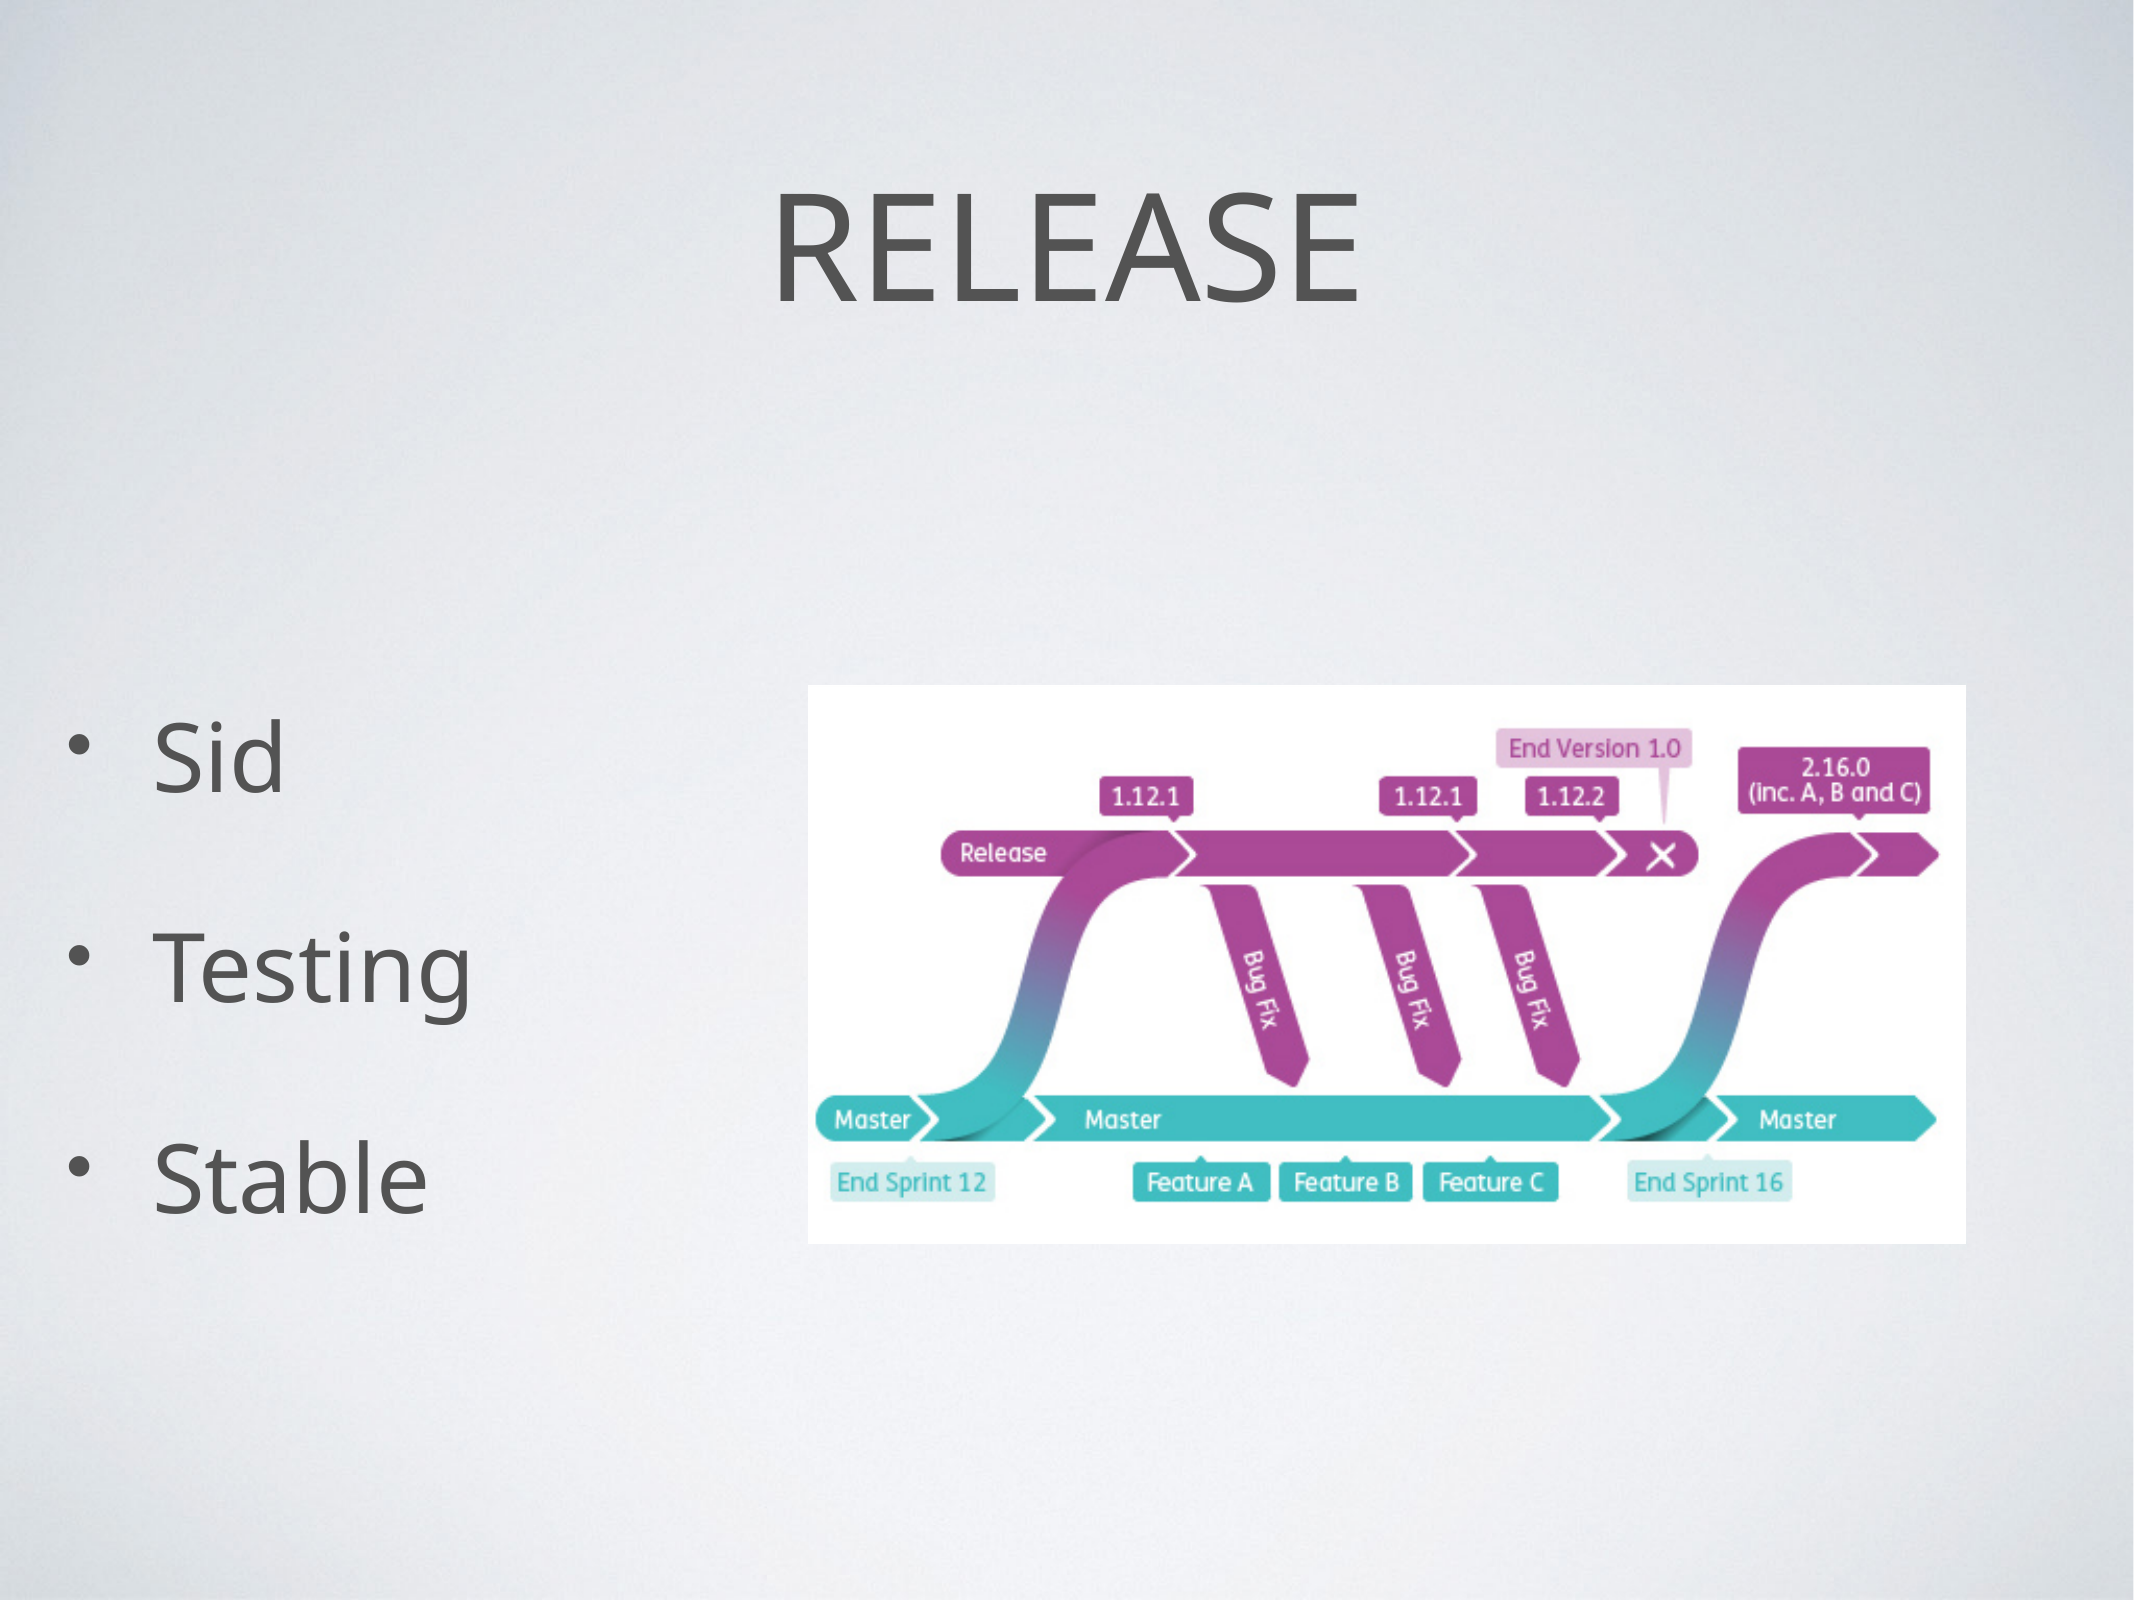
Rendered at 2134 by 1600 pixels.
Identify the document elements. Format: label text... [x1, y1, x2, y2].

picture [0, 0, 2134, 1600]
title Release [58, 41, 2075, 442]
list Sid Testing Stable [58, 447, 2075, 1482]
